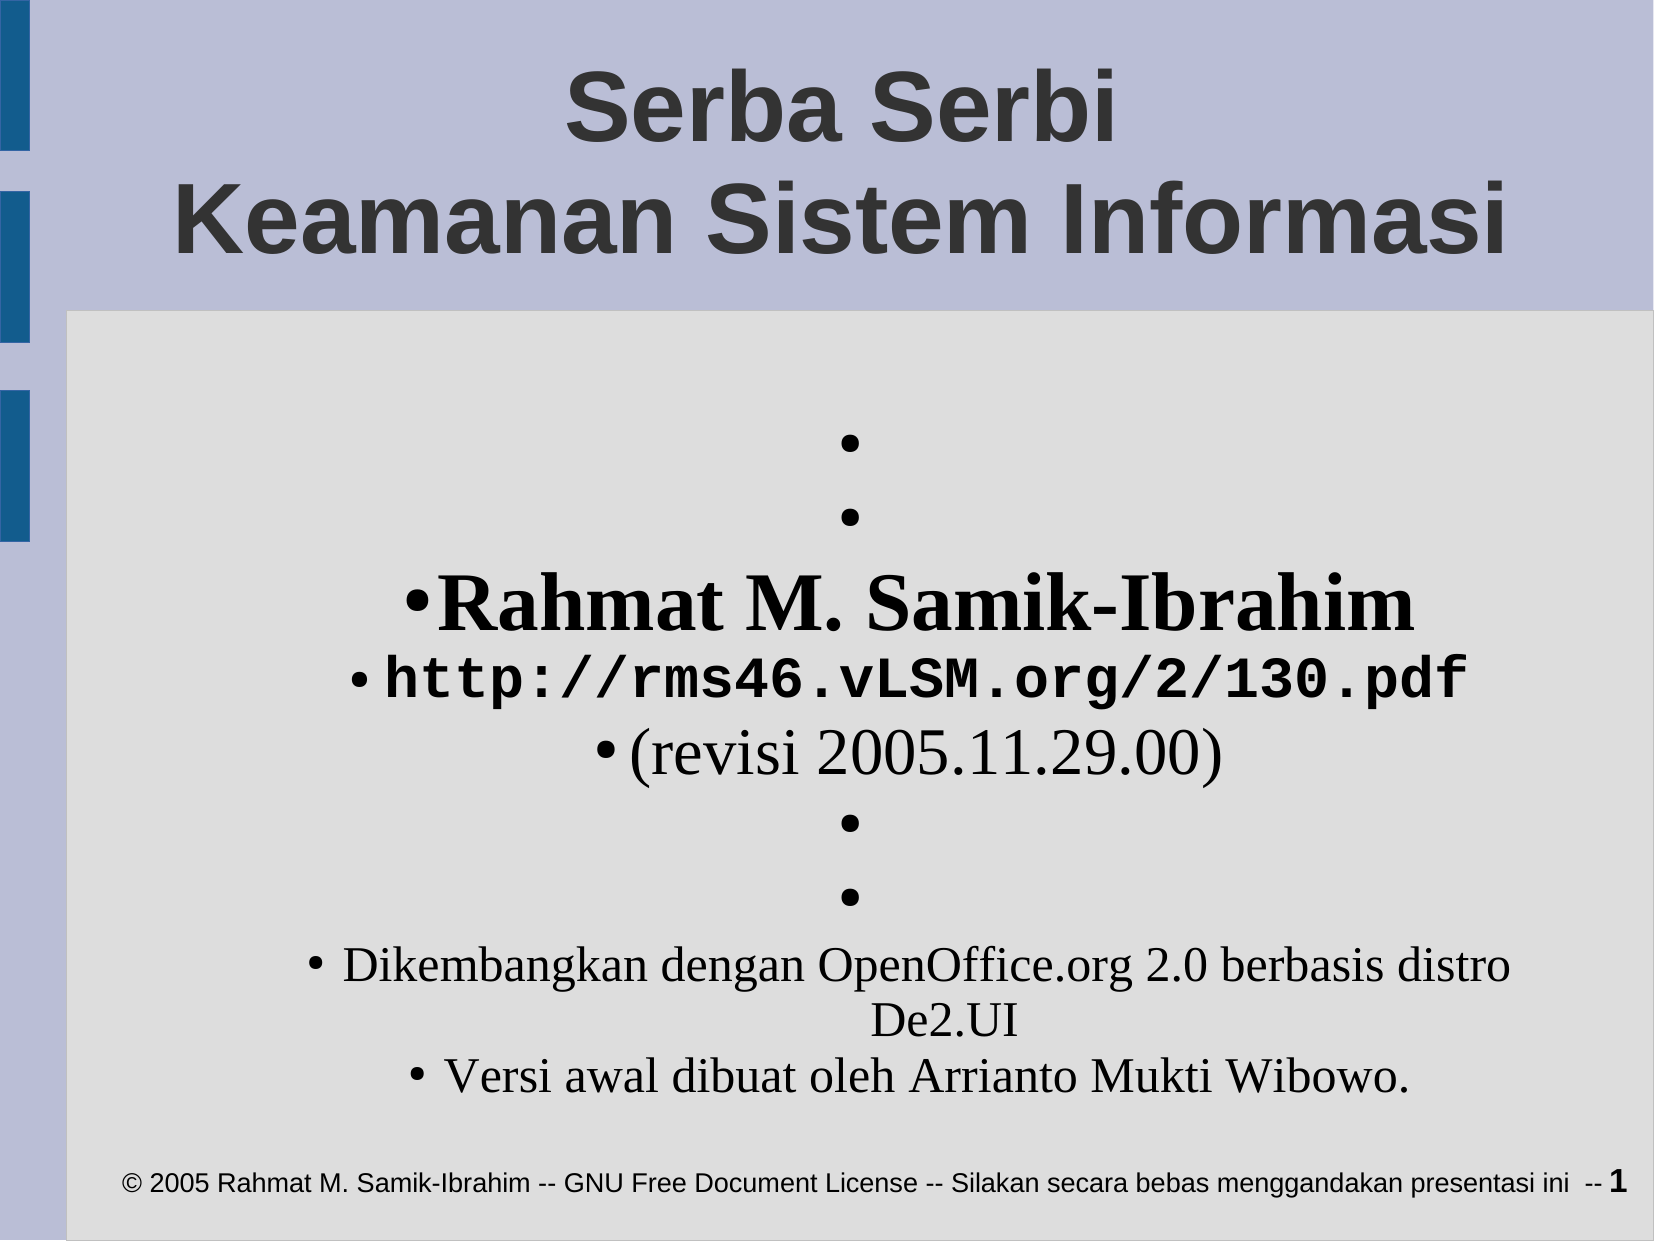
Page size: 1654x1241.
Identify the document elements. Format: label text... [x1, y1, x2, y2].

title Serba Serbi Keamanan Sistem Informasi [35, 25, 1649, 301]
subtitle Rahmat M. Samik-Ibrahim http://rms46.vLSM.org/2/130.pdf (revisi 2005.11.29.00) Dikembangkan dengan OpenOffice.org 2.0 berbasis distro De2.UI Versi awal dibuat oleh Arrianto Mukti Wibowo. [178, 364, 1570, 1147]
